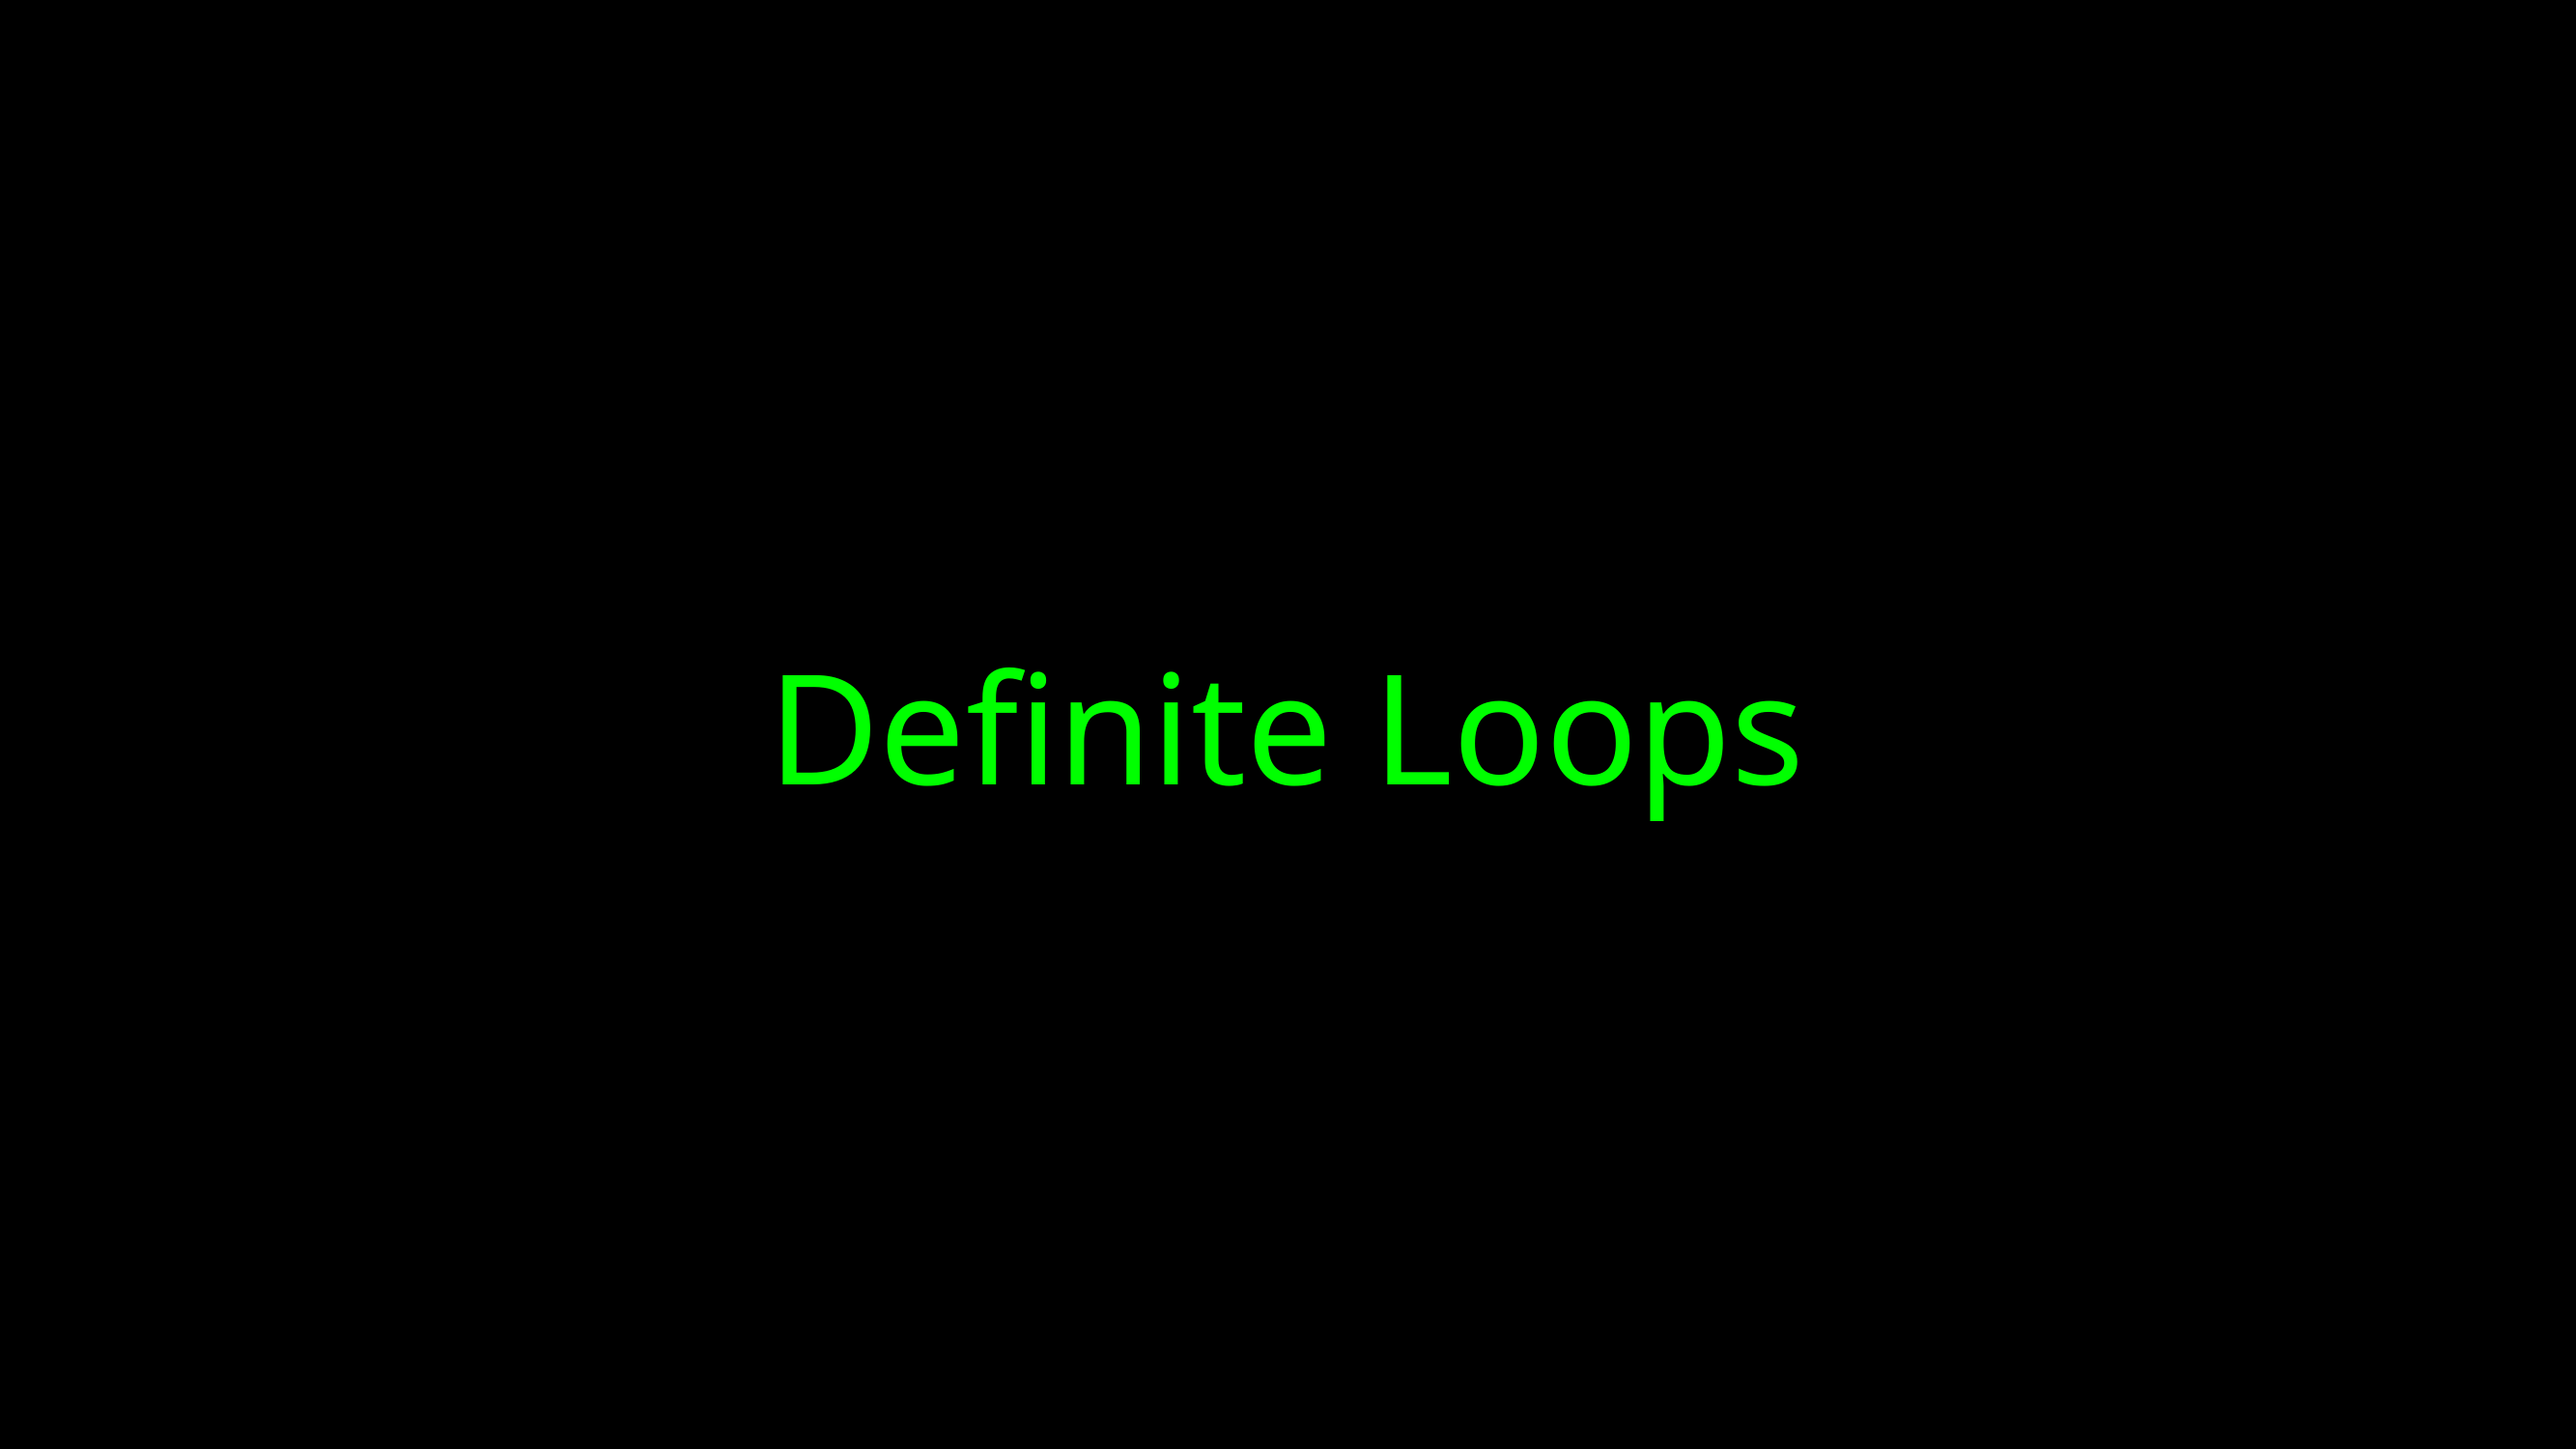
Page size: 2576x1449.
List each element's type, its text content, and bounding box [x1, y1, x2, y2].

title Definite Loops [183, 440, 2392, 1007]
